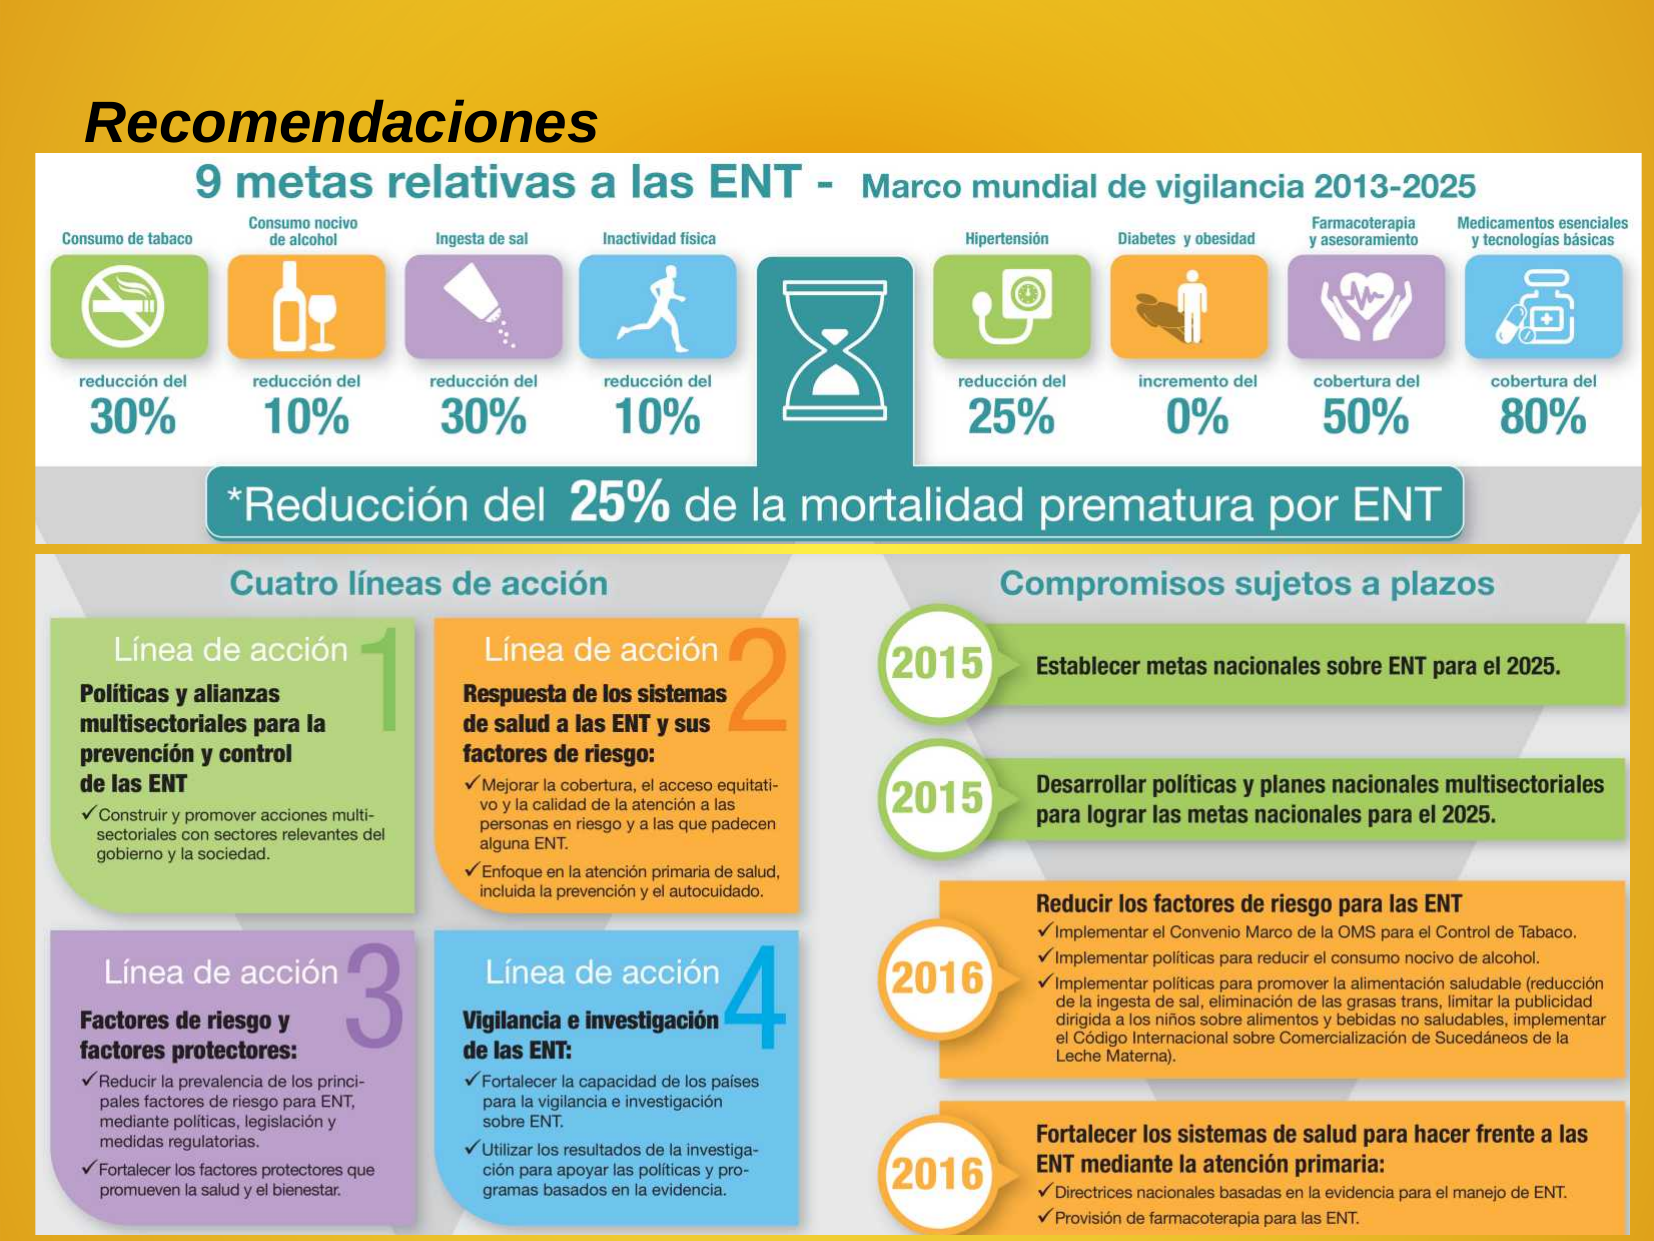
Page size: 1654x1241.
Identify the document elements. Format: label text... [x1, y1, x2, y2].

picture [35, 554, 1630, 1235]
text_box Recomendaciones [35, 82, 650, 163]
picture [35, 153, 1642, 544]
